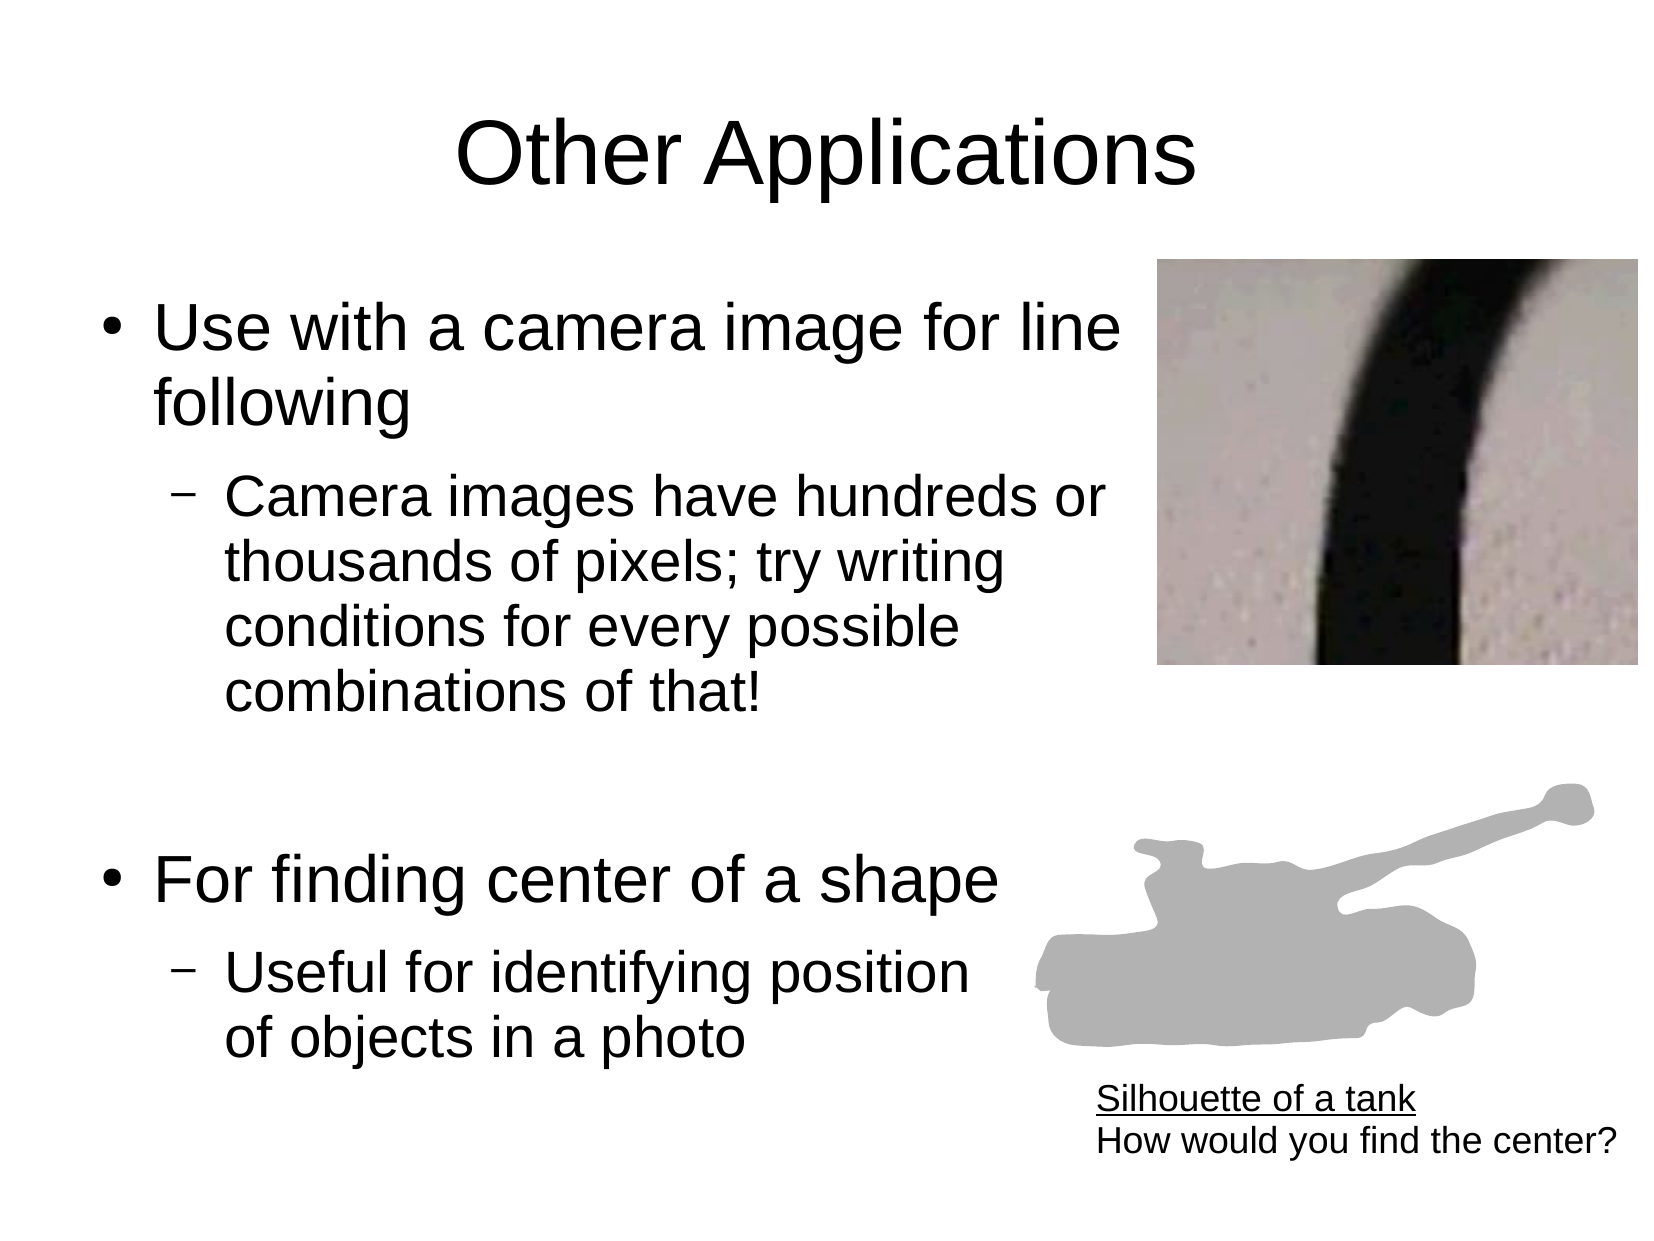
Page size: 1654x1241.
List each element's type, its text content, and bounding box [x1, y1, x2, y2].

text_box [1033, 783, 1595, 1047]
picture [1157, 259, 1638, 665]
list Use with a camera image for line following Camera images have hundreds or thousands of pixels; try writing conditions for every possible combinations of that! For finding center of a shape Useful for identifying position of objects in a photo [82, 290, 1158, 1158]
text_box Silhouette of a tank How would you find the center? [1081, 1070, 1654, 1212]
title Other Applications [82, 49, 1571, 257]
